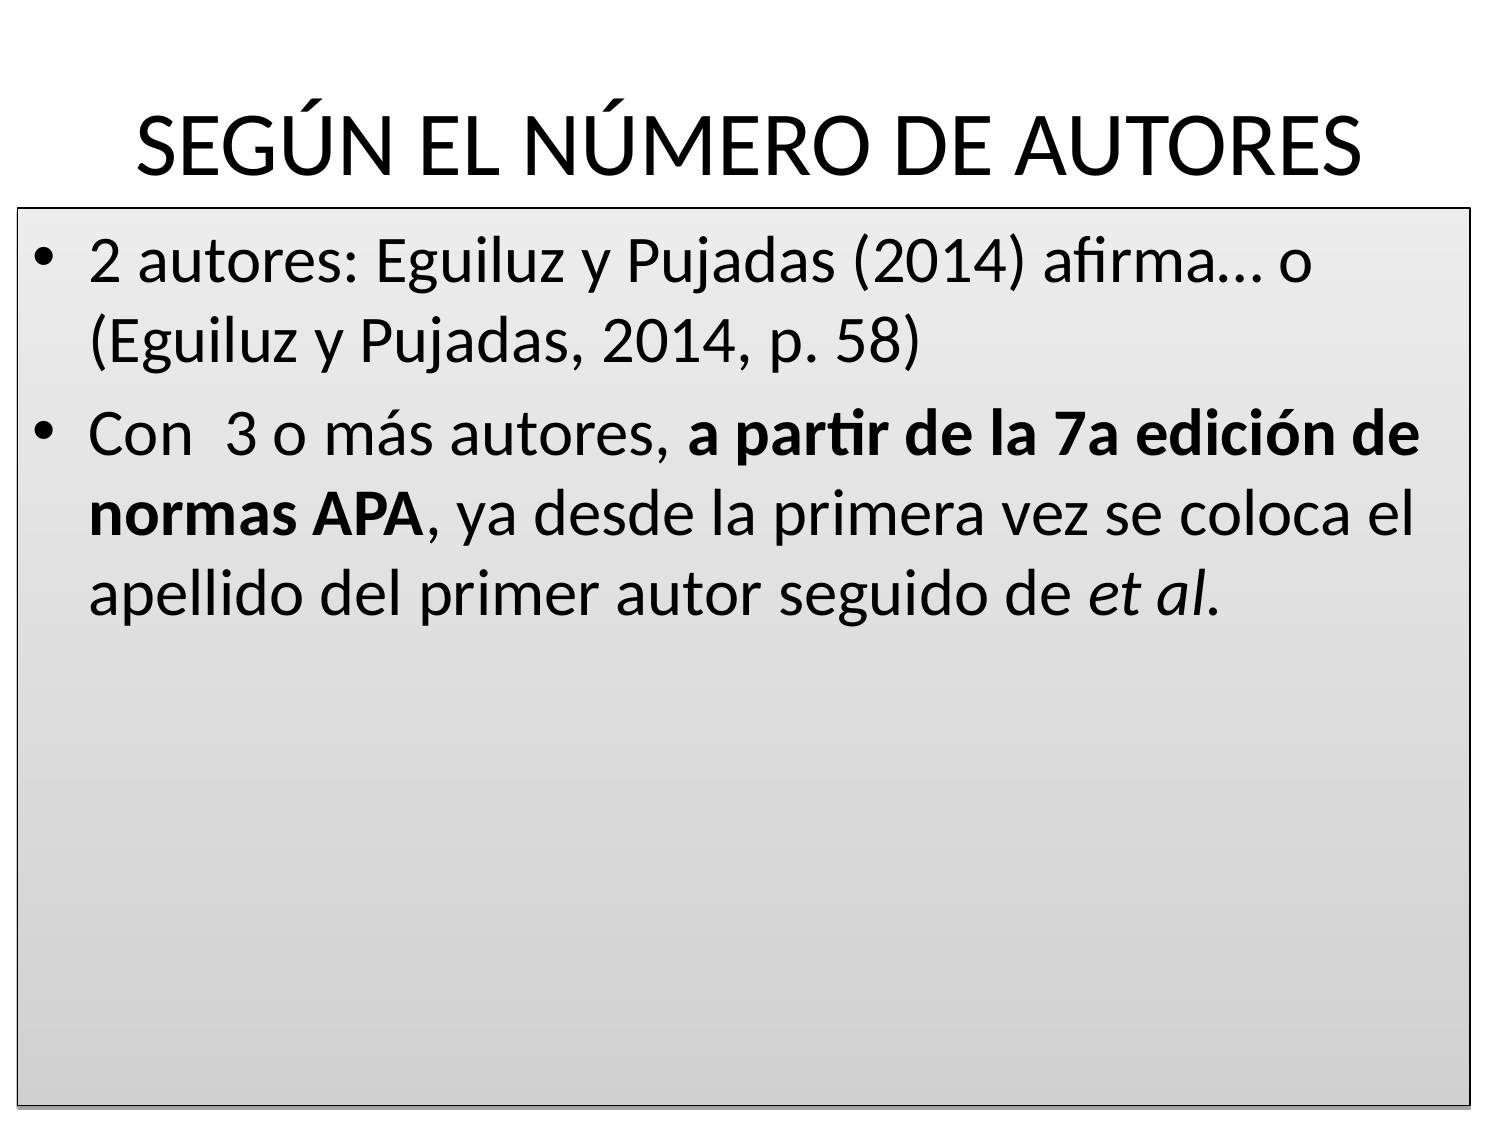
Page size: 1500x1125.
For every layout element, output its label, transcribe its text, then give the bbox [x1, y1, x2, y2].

text_box SEGÚN EL NÚMERO DE AUTORES [75, 45, 1425, 208]
text_box 2 autores: Eguiluz y Pujadas (2014) afirma… o (Eguiluz y Pujadas, 2014, p. 58) Con 3 o más autores, a partir de la 7a edición de normas APA, ya desde la primera vez se coloca el apellido del primer autor seguido de et al. [17, 208, 1471, 1106]
